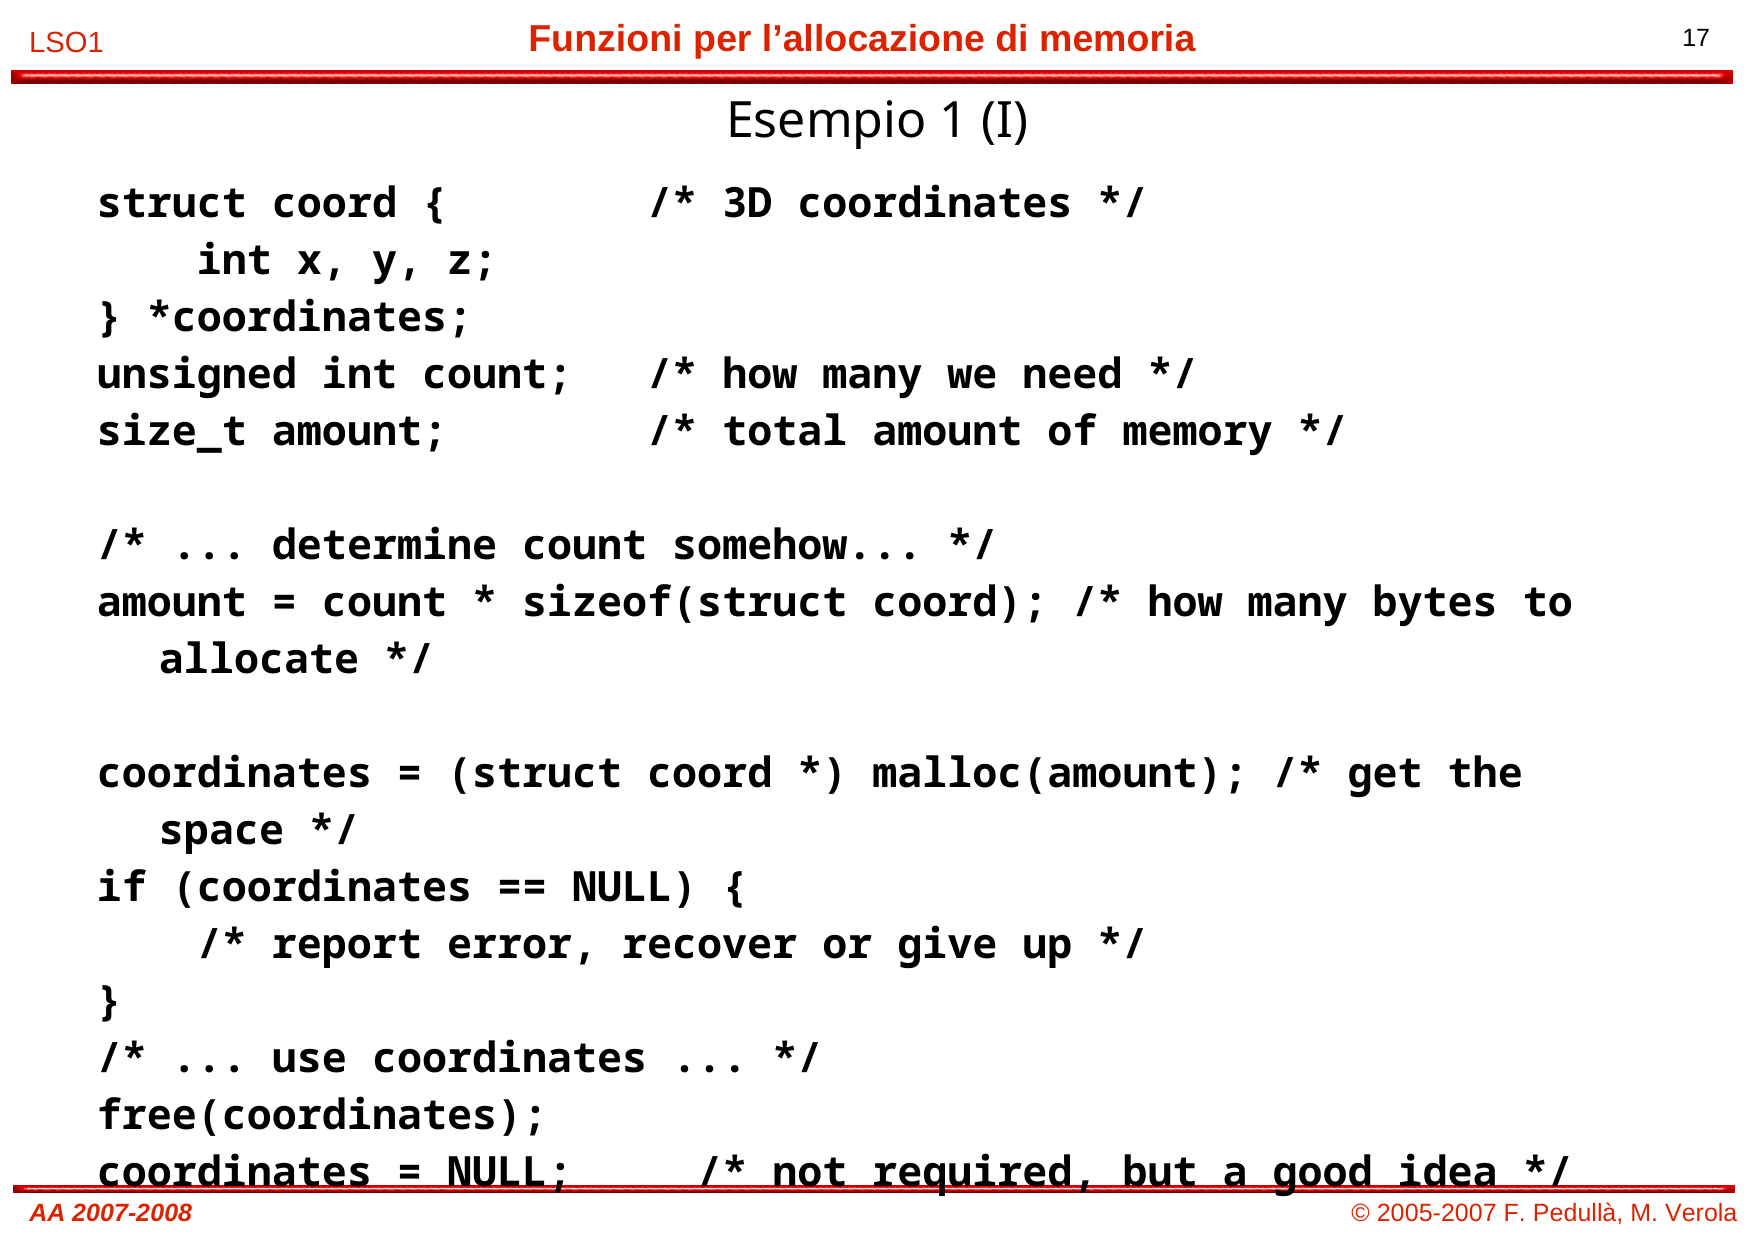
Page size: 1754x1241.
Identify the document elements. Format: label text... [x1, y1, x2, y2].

picture [13, 1185, 556, 1193]
picture [560, 1185, 939, 1193]
title Esempio 1 (I) [412, 72, 1342, 165]
picture [945, 1185, 1081, 1193]
picture [1293, 1185, 1735, 1193]
picture [11, 70, 1733, 84]
picture [1085, 1185, 1289, 1193]
list struct coord { /* 3D coordinates */ int x, y, z; } *coordinates; unsigned int count; /* how many we need */ size_t amount; /* total amount of memory */ /* ... determine count somehow... */ amount = count * sizeof(struct coord); /* how many bytes to allocate */ coordinates = (struct coord *) malloc(amount); /* get the space */ if (coordinates == NULL) { /* report error, recover or give up */ } /* ... use coordinates ... */ free(coordinates); coordinates = NULL; /* not required, but a good idea */ [82, 165, 1663, 1166]
